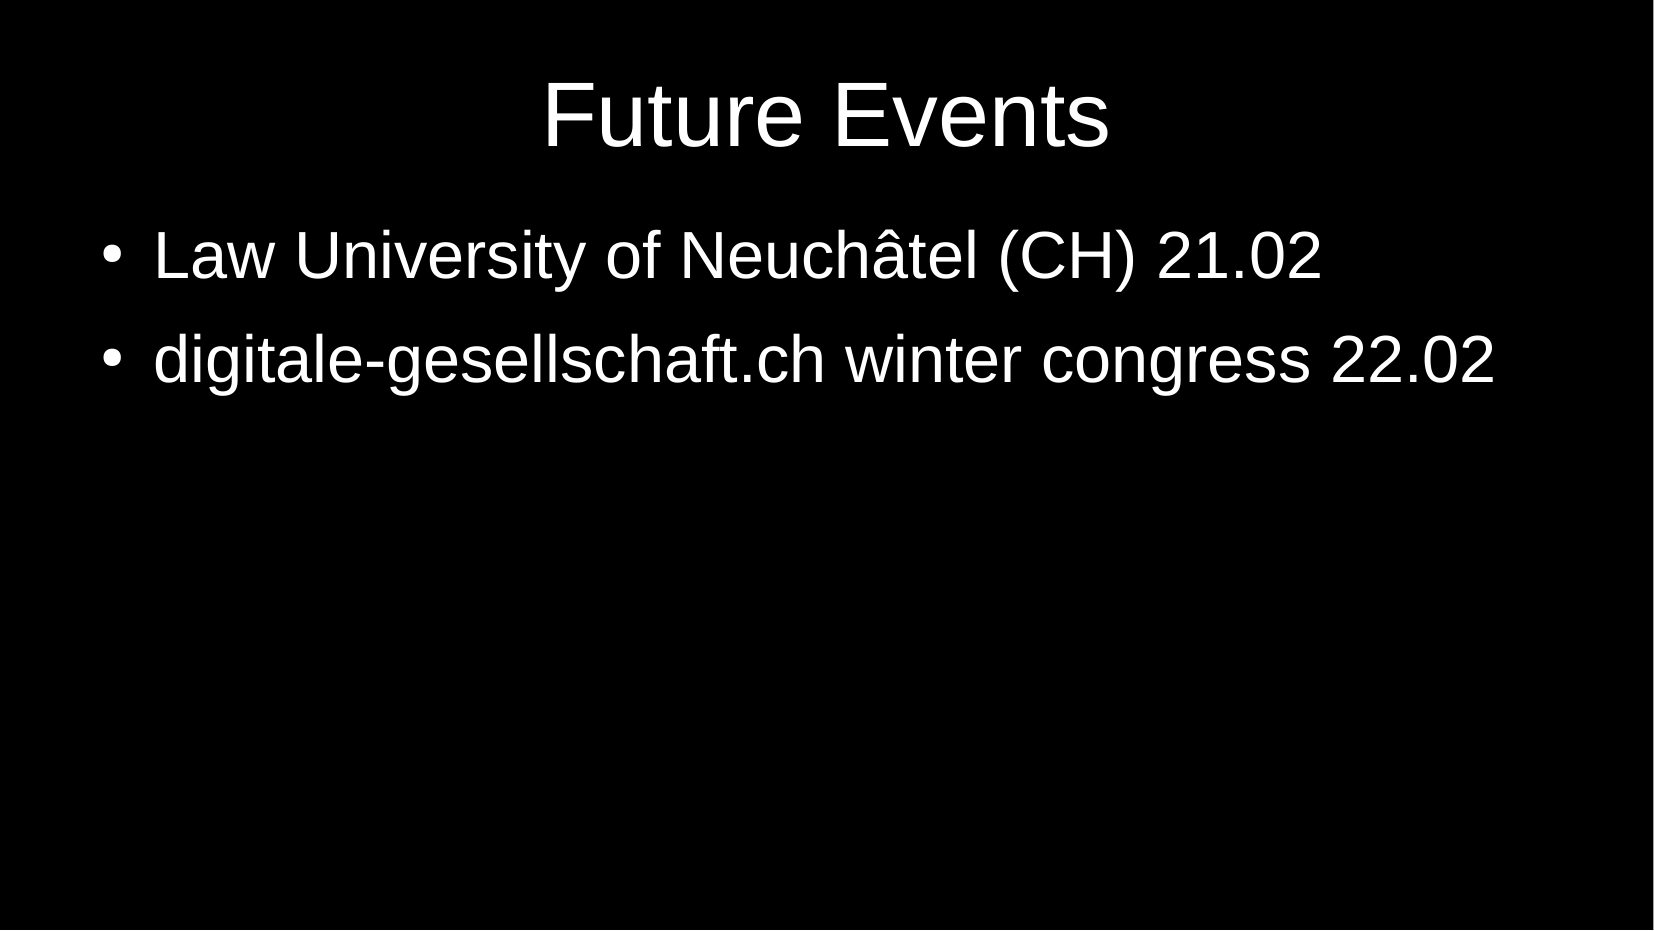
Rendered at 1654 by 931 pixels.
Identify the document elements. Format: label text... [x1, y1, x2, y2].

list Law University of Neuchâtel (CH) 21.02 digitale-gesellschaft.ch winter congress 22.02 [82, 217, 1571, 758]
title Future Events [82, 37, 1571, 193]
